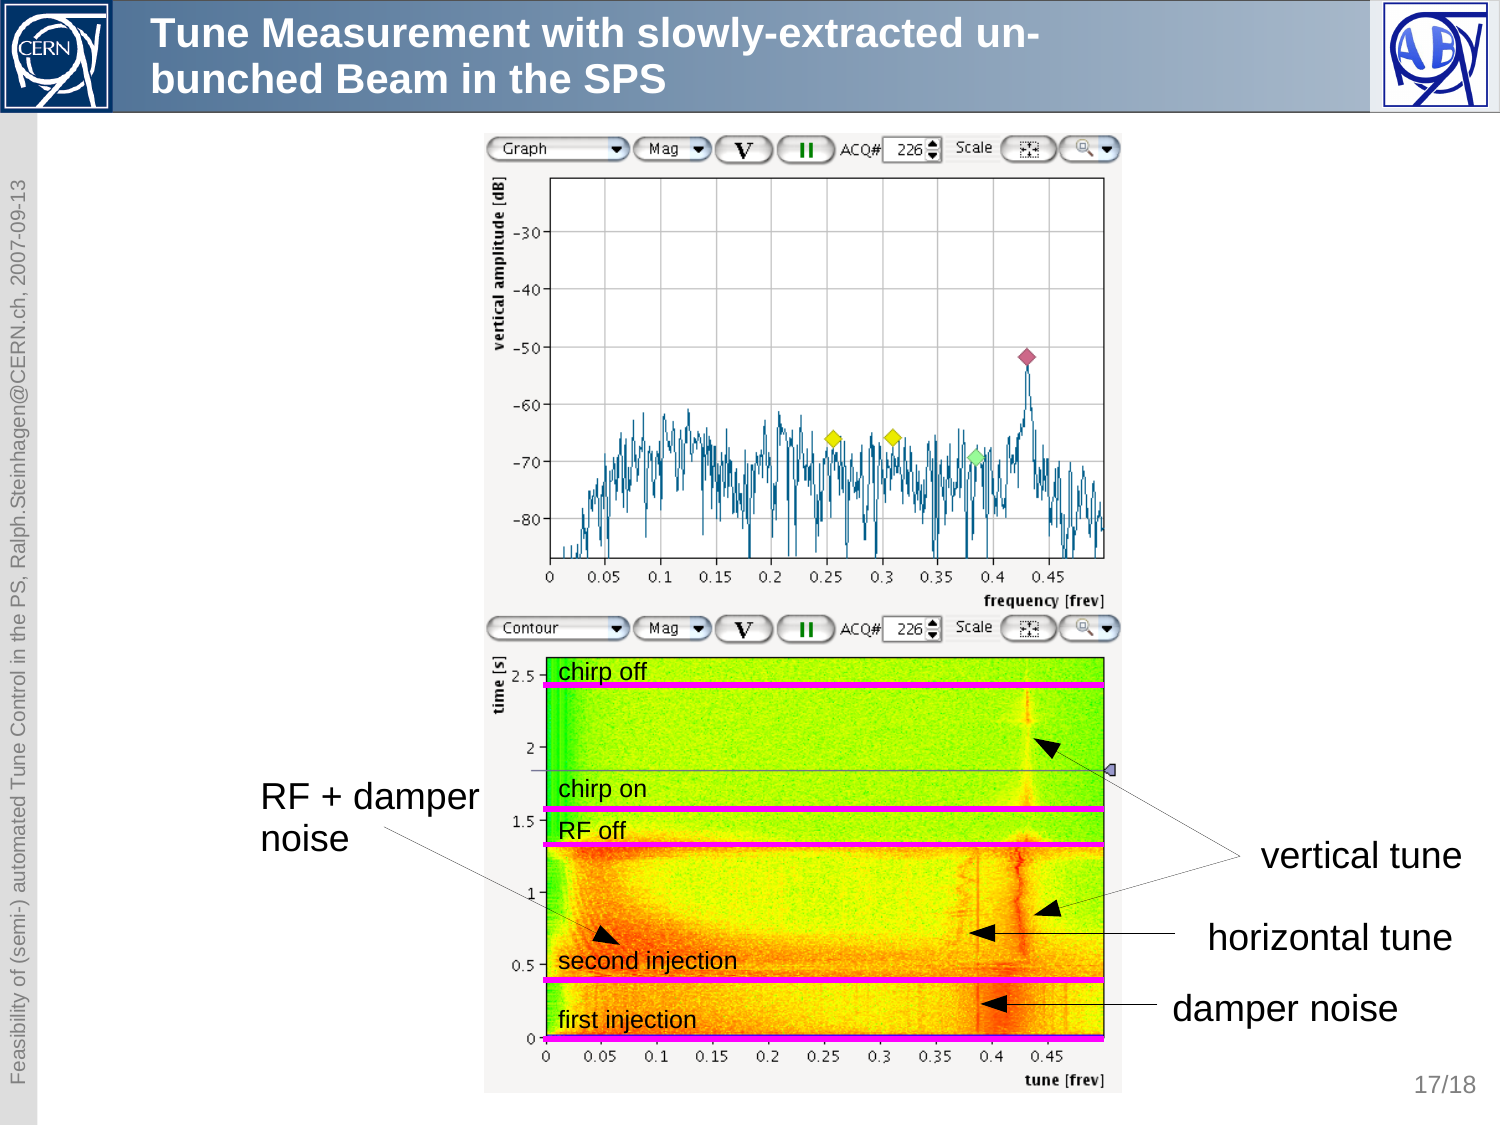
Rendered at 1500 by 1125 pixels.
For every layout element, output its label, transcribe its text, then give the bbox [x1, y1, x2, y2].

text_box vertical tune [1246, 826, 1478, 884]
text_box RF + damper noise [245, 767, 506, 867]
text_box chirp off [543, 649, 661, 693]
picture [1382, 1, 1489, 108]
text_box RF off [543, 811, 641, 852]
text_box second injection [543, 939, 749, 982]
picture [484, 133, 1122, 1093]
text_box chirp on [543, 767, 660, 811]
text_box damper noise [1157, 980, 1414, 1038]
picture [0, 0, 113, 113]
text_box first injection [543, 998, 710, 1041]
text_box horizontal tune [1192, 909, 1469, 967]
title Tune Measurement with slowly-extracted un-bunched Beam in the SPS [150, 7, 1201, 106]
